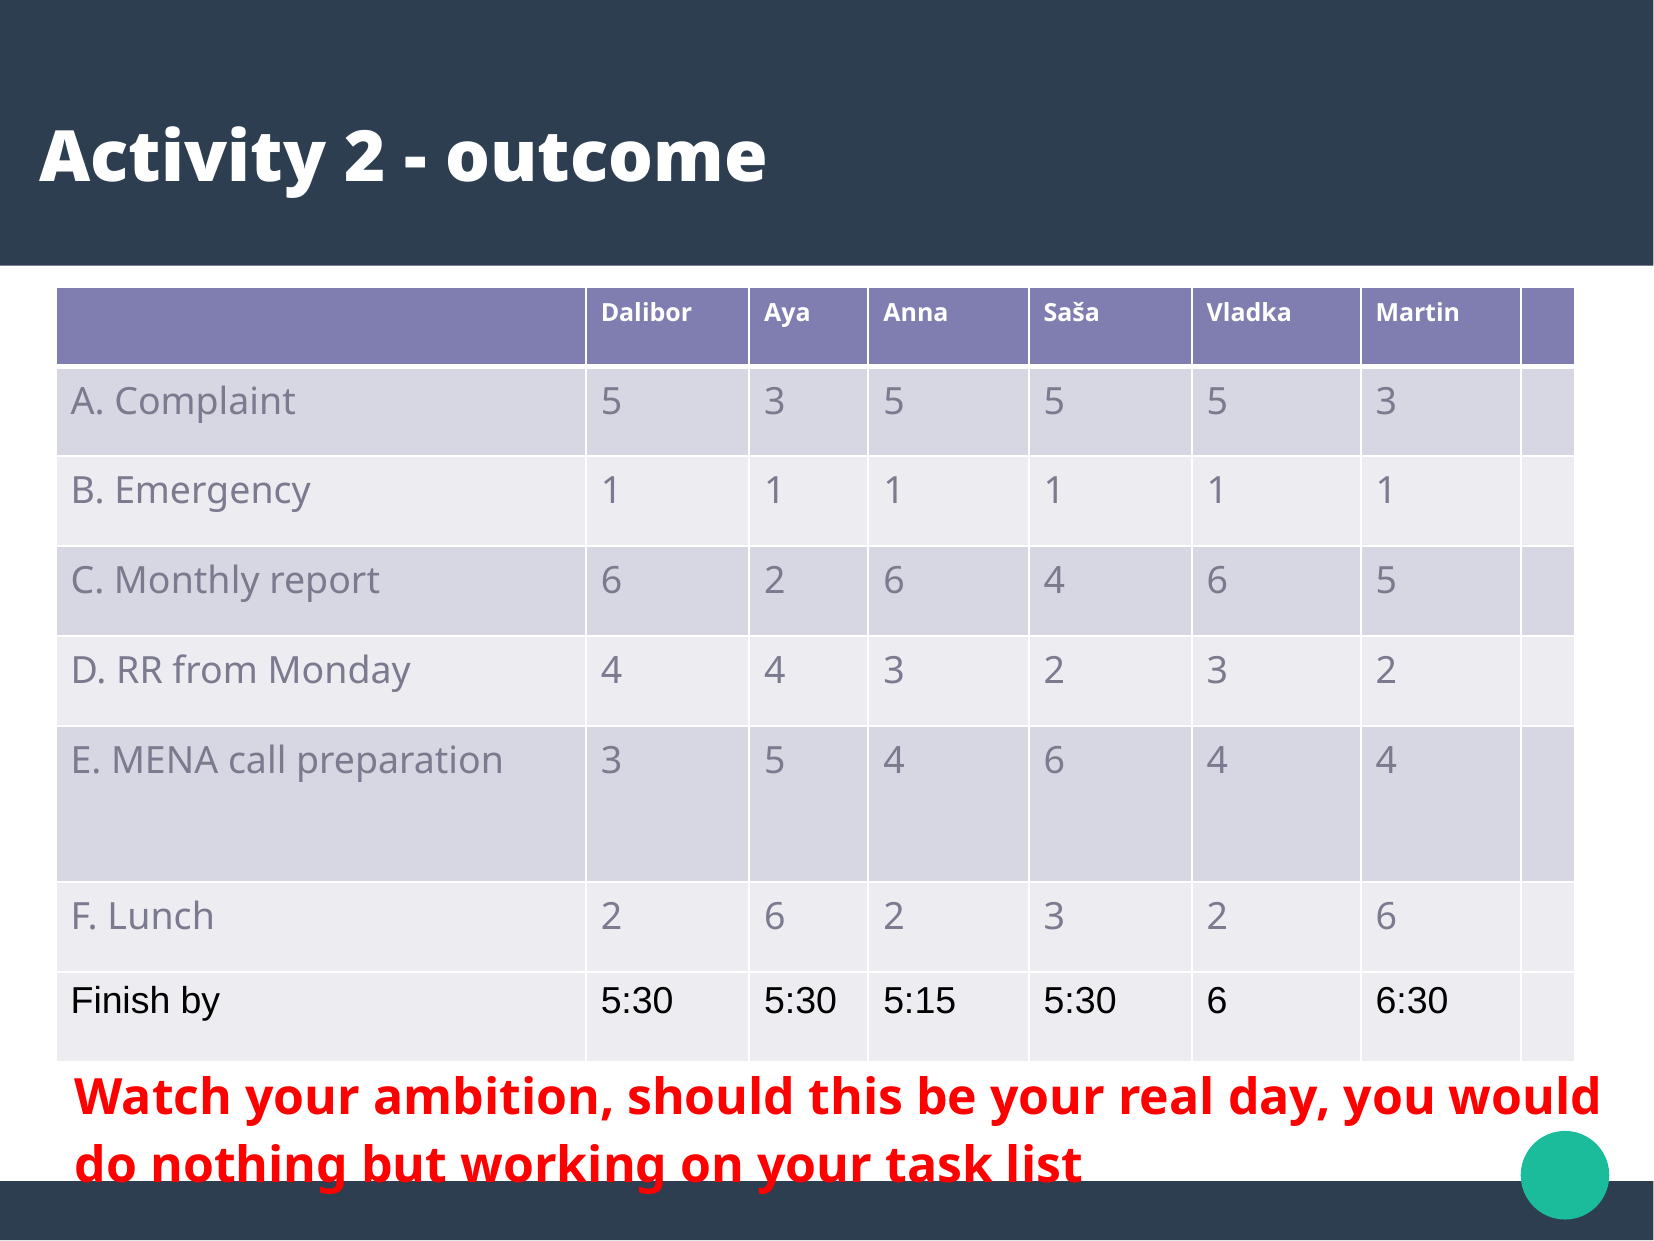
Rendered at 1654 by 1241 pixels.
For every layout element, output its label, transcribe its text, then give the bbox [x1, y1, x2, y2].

table_cell 2 [1030, 637, 1191, 725]
table_cell 2 [750, 547, 867, 635]
table_cell 5 [587, 369, 748, 455]
table_cell [1522, 637, 1574, 725]
table_header Anna [869, 288, 1028, 364]
table_cell 6 [1193, 973, 1360, 1053]
table_cell [1522, 973, 1574, 1053]
title Activity 2 - outcome [39, 75, 1576, 233]
table_cell [1522, 547, 1574, 635]
table_cell 6 [750, 883, 867, 971]
table_cell 5 [750, 727, 867, 881]
table_header Martin [1362, 288, 1520, 364]
table_header Saša [1030, 288, 1191, 364]
table_cell 6 [869, 547, 1028, 635]
table_cell [1522, 457, 1574, 545]
table_cell 2 [869, 883, 1028, 971]
table_cell 4 [587, 637, 748, 725]
table_cell 1 [1193, 457, 1360, 545]
table_cell 5 [1362, 547, 1520, 635]
table_cell 3 [869, 637, 1028, 725]
table_header [57, 288, 585, 364]
table_cell [1522, 883, 1574, 971]
table_cell 1 [750, 457, 867, 545]
table_cell 6 [1362, 883, 1520, 971]
table_cell 5 [1193, 369, 1360, 455]
table_cell 1 [1362, 457, 1520, 545]
table_cell 3 [1030, 883, 1191, 971]
table_cell 2 [1362, 637, 1520, 725]
table_cell D. RR from Monday [57, 637, 585, 725]
table_cell [1522, 727, 1574, 881]
table_cell 3 [1362, 369, 1520, 455]
table_header [1522, 288, 1574, 364]
table_cell 4 [1362, 727, 1520, 881]
table_cell B. Emergency [57, 457, 585, 545]
table_cell 2 [1193, 883, 1360, 971]
text_box Watch your ambition, should this be your real day, you would do nothing but working on your task list [60, 1053, 1639, 1186]
table_cell 3 [587, 727, 748, 881]
table_cell 3 [750, 369, 867, 455]
table_cell 6:30 [1362, 973, 1520, 1053]
table_cell 2 [587, 883, 748, 971]
table_cell F. Lunch [57, 883, 585, 971]
table_header Dalibor [587, 288, 748, 364]
table_cell 1 [587, 457, 748, 545]
table_cell 5:30 [1030, 973, 1191, 1053]
table_cell 5 [1030, 369, 1191, 455]
table_cell [1522, 369, 1574, 455]
table_cell Finish by [57, 973, 585, 1061]
table_header Vladka [1193, 288, 1360, 364]
table_cell 4 [869, 727, 1028, 881]
table_cell 3 [1193, 637, 1360, 725]
table_cell 4 [1193, 727, 1360, 881]
table_cell 4 [1030, 547, 1191, 635]
table_cell 6 [1193, 547, 1360, 635]
table_cell 6 [587, 547, 748, 635]
table_cell 5:30 [587, 973, 748, 1053]
table_cell 1 [869, 457, 1028, 545]
table_cell 5 [869, 369, 1028, 455]
table_cell 5:15 [869, 973, 1028, 1053]
table_cell A. Complaint [57, 369, 585, 455]
table_cell 4 [750, 637, 867, 725]
table_cell E. MENA call preparation [57, 727, 585, 881]
table_cell 5:30 [750, 973, 867, 1053]
table_cell 6 [1030, 727, 1191, 881]
table_cell C. Monthly report [57, 547, 585, 635]
table_header Aya [750, 288, 867, 364]
table_cell 1 [1030, 457, 1191, 545]
